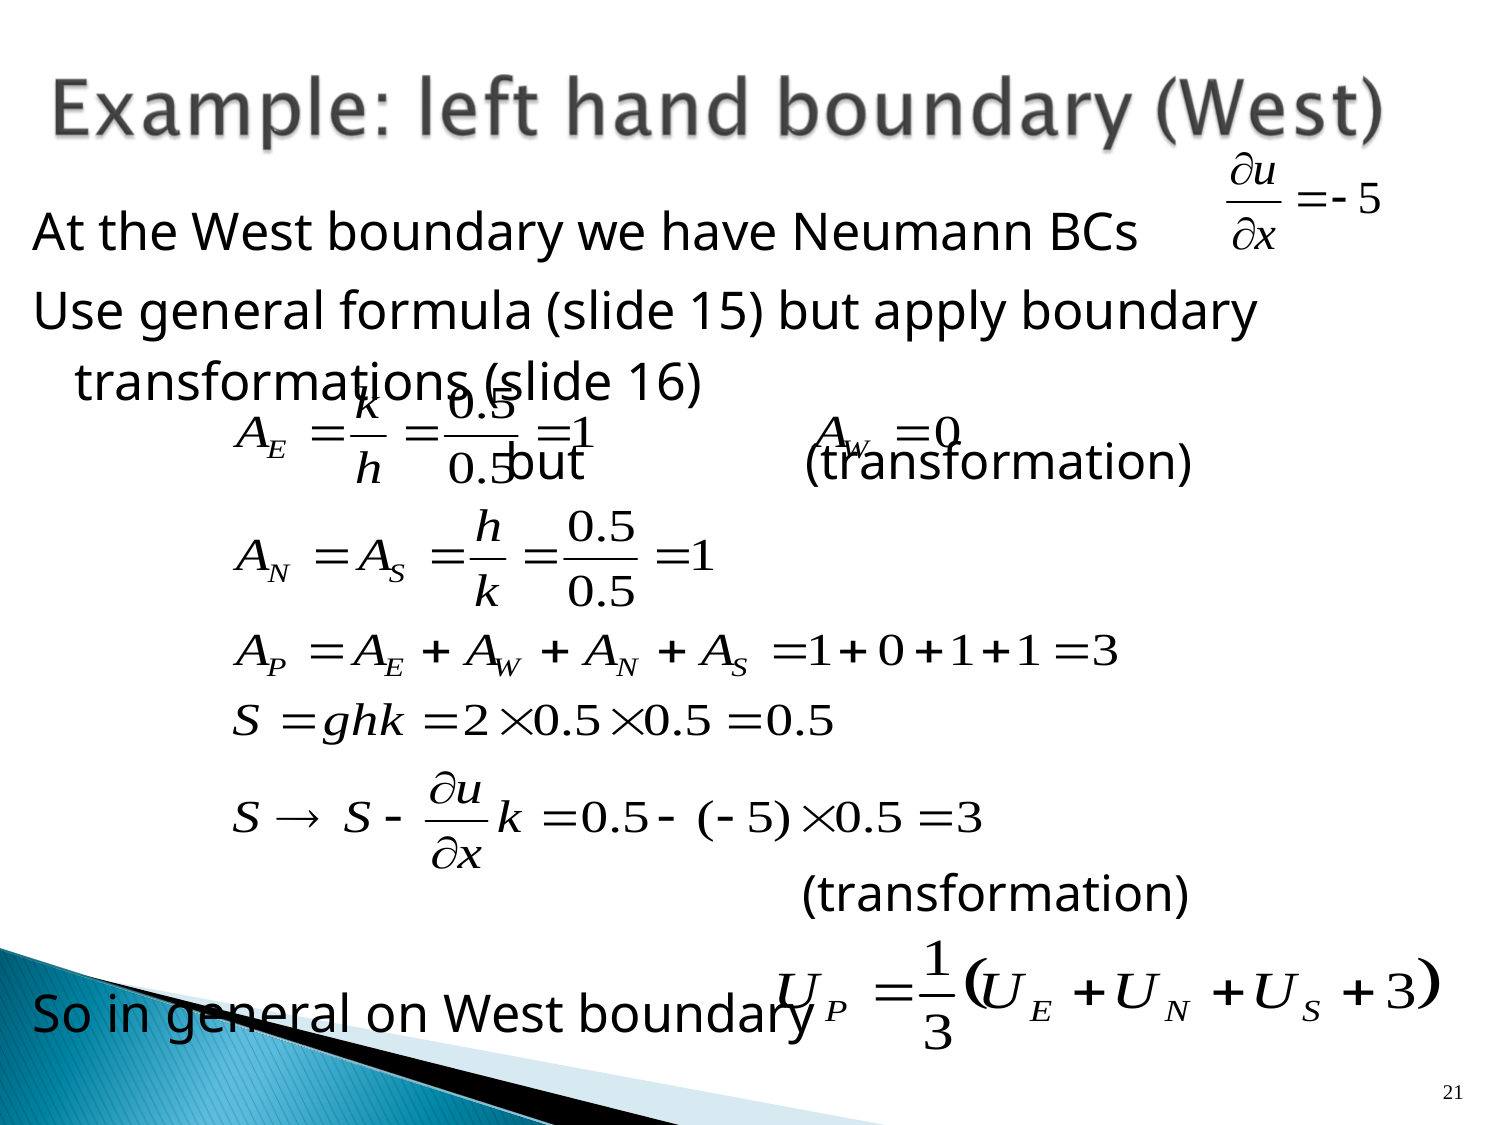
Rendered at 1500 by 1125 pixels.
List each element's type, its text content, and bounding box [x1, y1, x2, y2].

chart [769, 925, 1442, 1061]
list At the West boundary we have Neumann BCs Use general formula (slide 15) but apply boundary transformations (slide 16) but (transformation) (transformation) So in general on West boundary [0, 189, 1426, 1125]
chart [223, 375, 1126, 879]
chart [1218, 140, 1388, 260]
text_box <number> [1418, 1051, 1479, 1112]
text_box [0, 43, 1466, 189]
